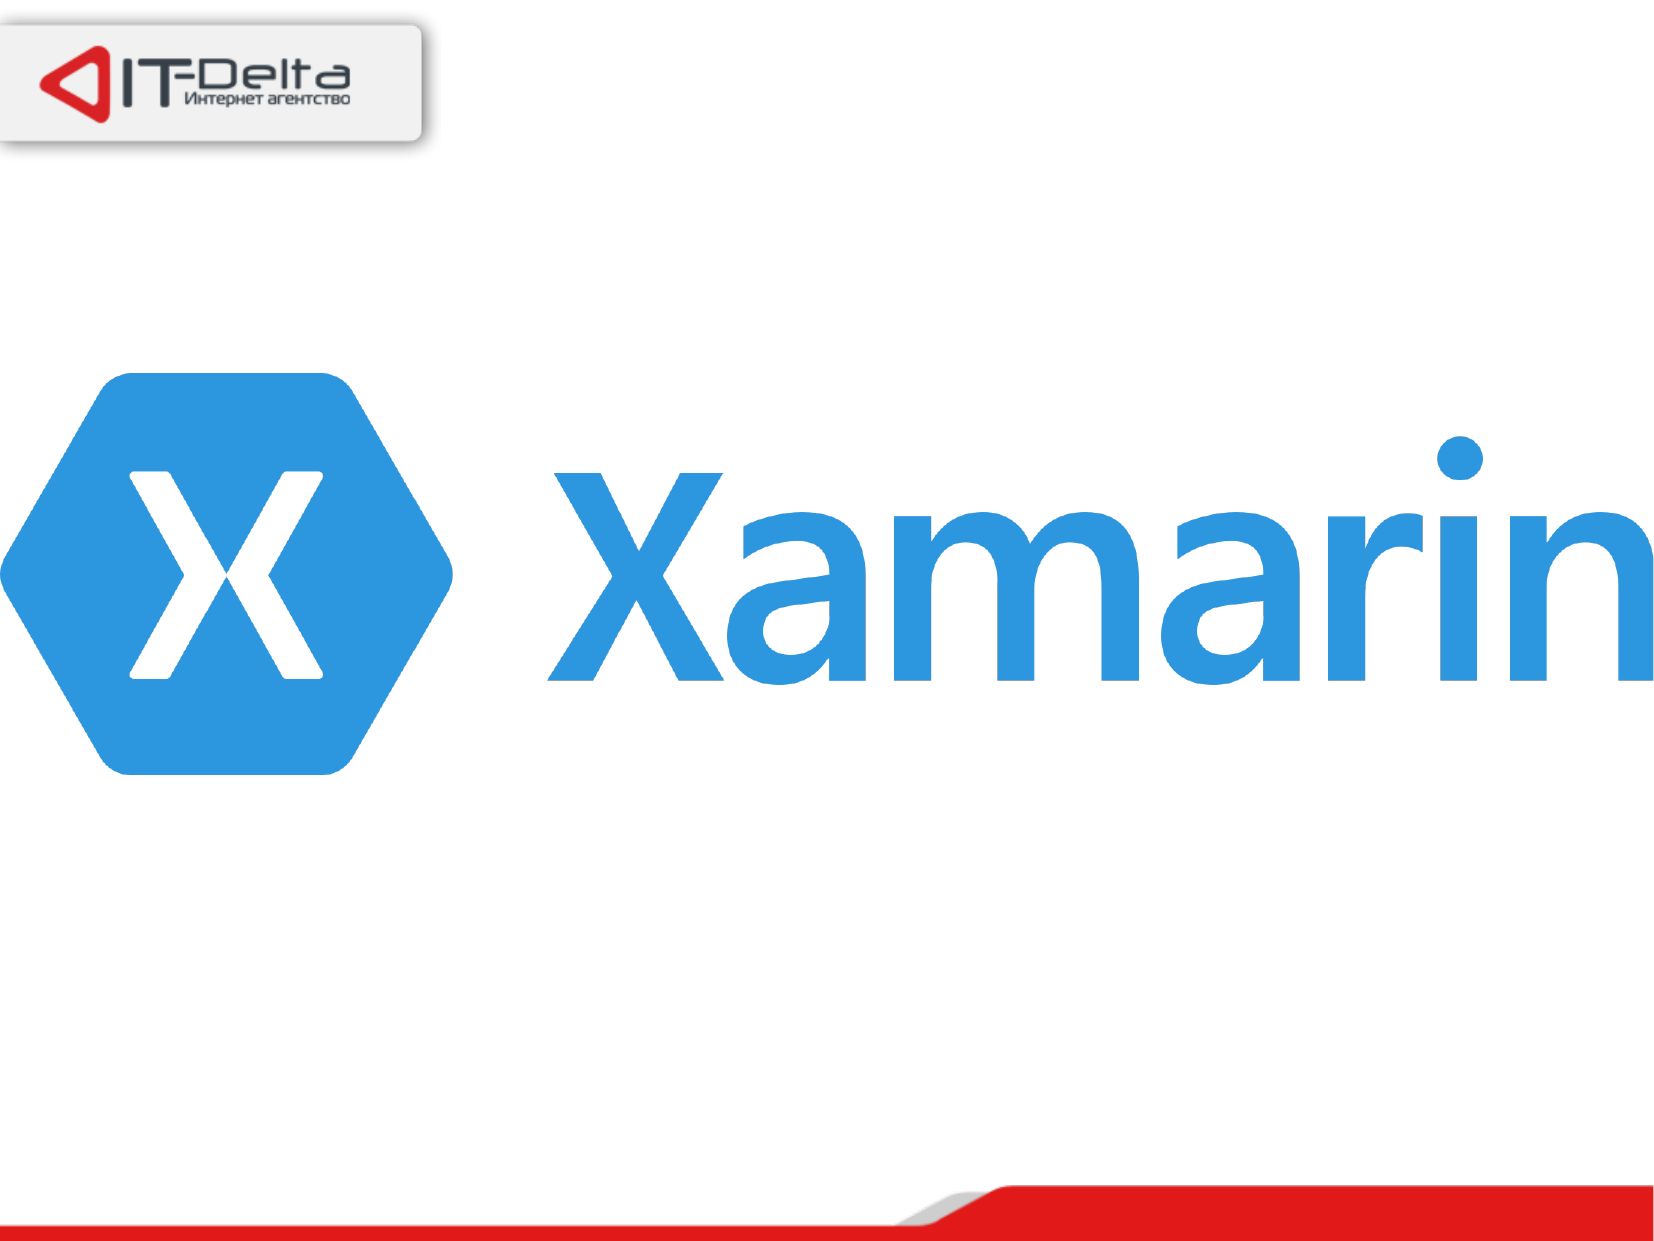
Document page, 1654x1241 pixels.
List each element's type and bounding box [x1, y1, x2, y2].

picture [0, 0, 441, 180]
picture [0, 1165, 1654, 1241]
picture [0, 373, 1654, 775]
